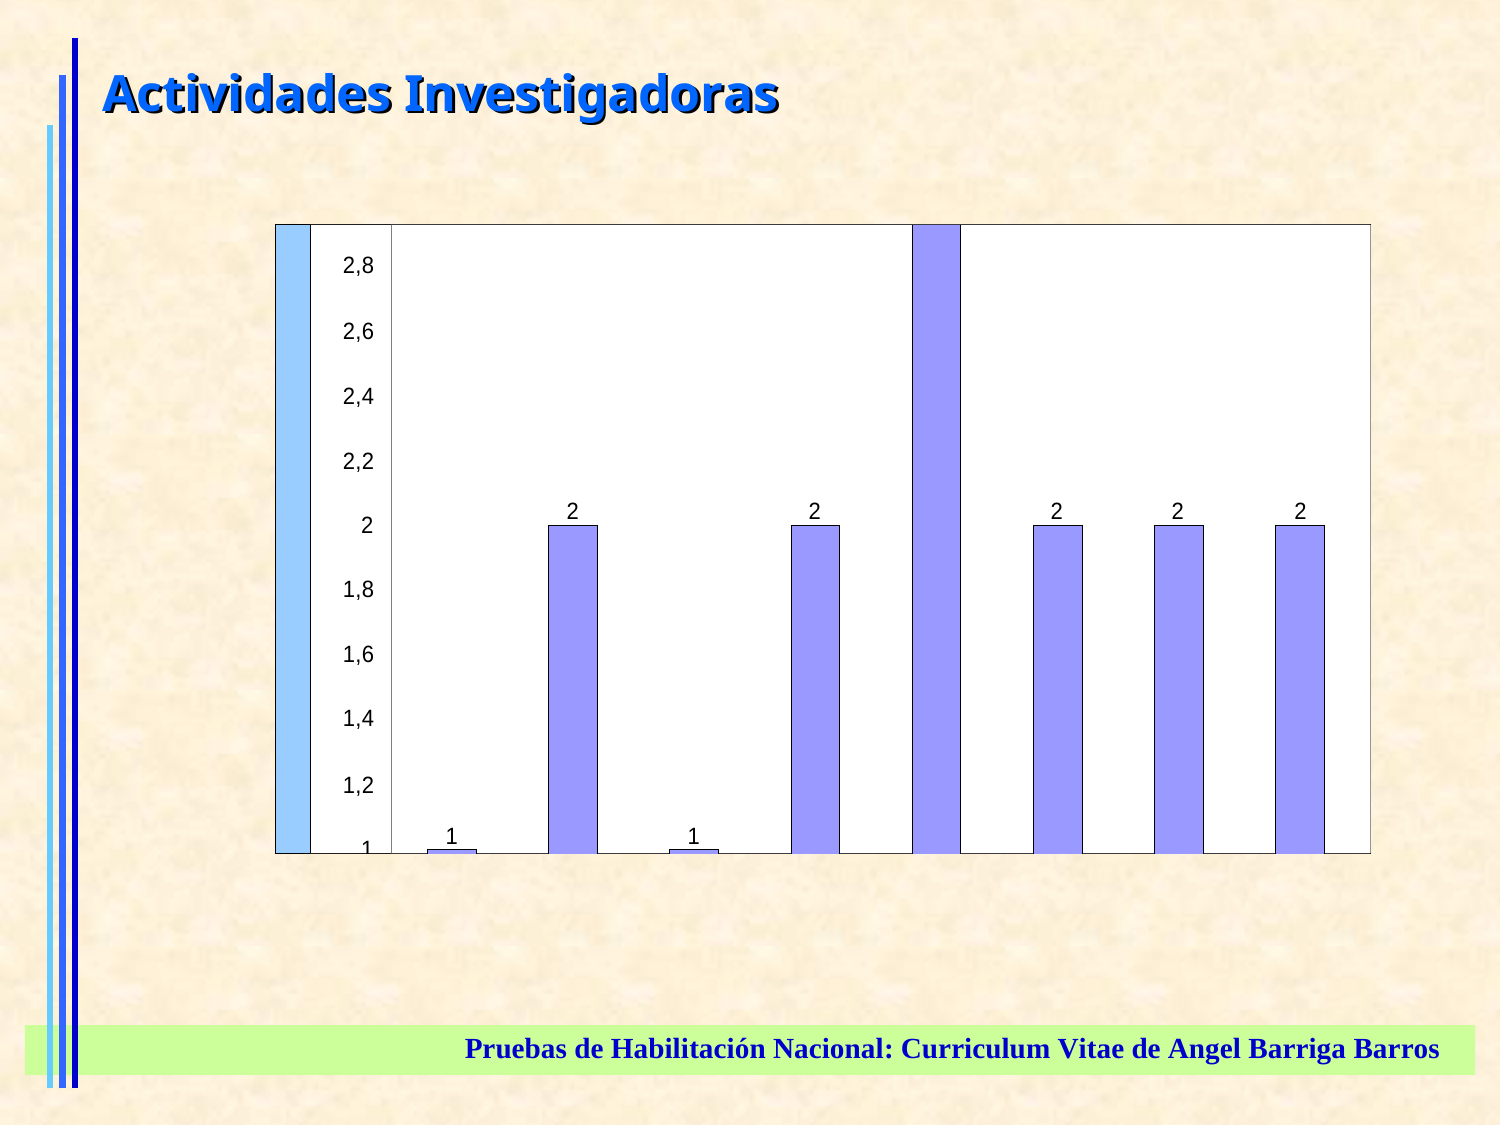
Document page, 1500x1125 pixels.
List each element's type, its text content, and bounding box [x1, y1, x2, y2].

text_box Actividades Investigadoras [87, 49, 794, 134]
chart [275, 224, 1371, 854]
picture [0, 0, 1500, 1125]
